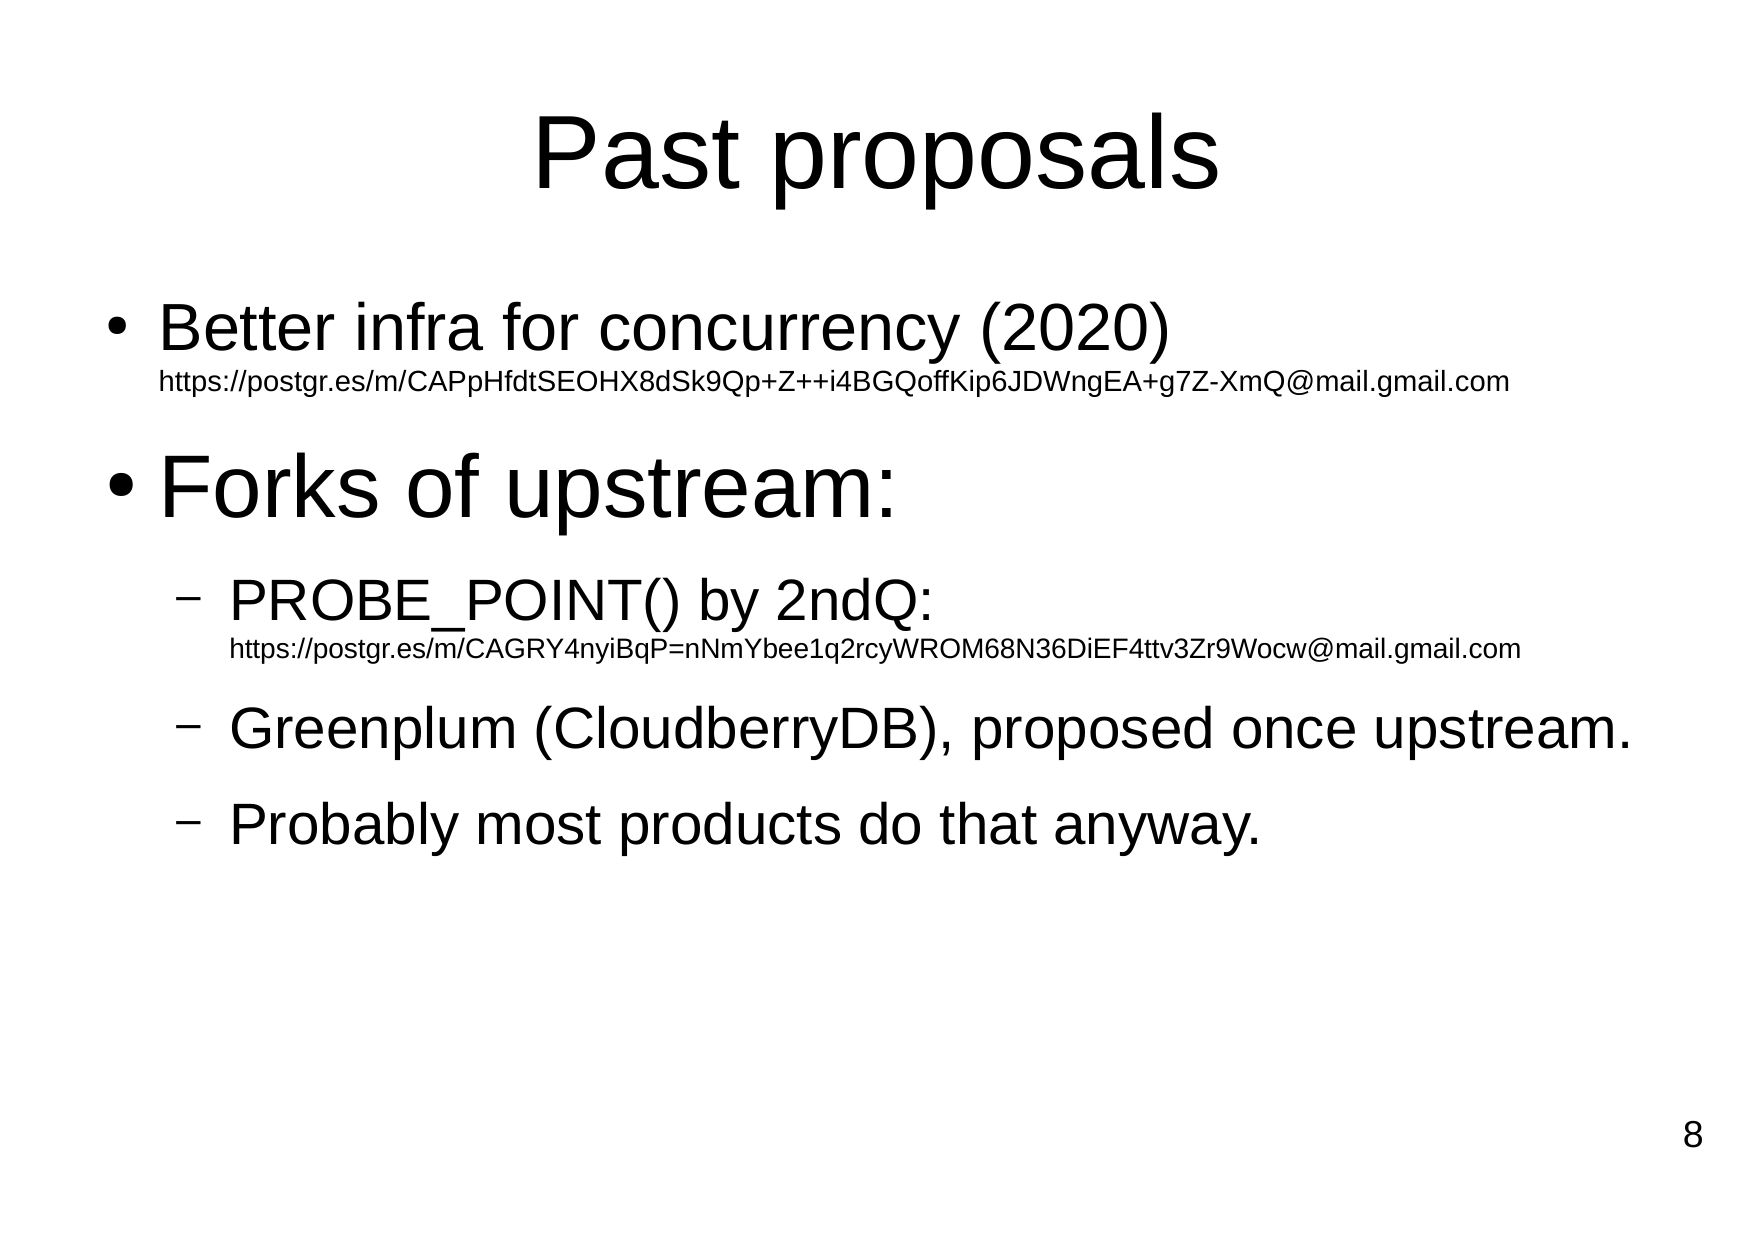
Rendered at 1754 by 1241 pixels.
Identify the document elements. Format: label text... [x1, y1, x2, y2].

title Past proposals [87, 49, 1667, 257]
text_box <number> [1447, 1106, 1719, 1201]
list Better infra for concurrency (2020) https://postgr.es/m/CAPpHfdtSEOHX8dSk9Qp+Z++i4BGQoffKip6JDWngEA+g7Z-XmQ@mail.gmail.com Forks of upstream: PROBE_POINT() by 2ndQ: https://postgr.es/m/CAGRY4nyiBqP=nNmYbee1q2rcyWROM68N36DiEF4ttv3Zr9Wocw@mail.gmail.com Greenplum (CloudberryDB), proposed once upstream. Probably most products do that anyway. [87, 290, 1667, 1010]
